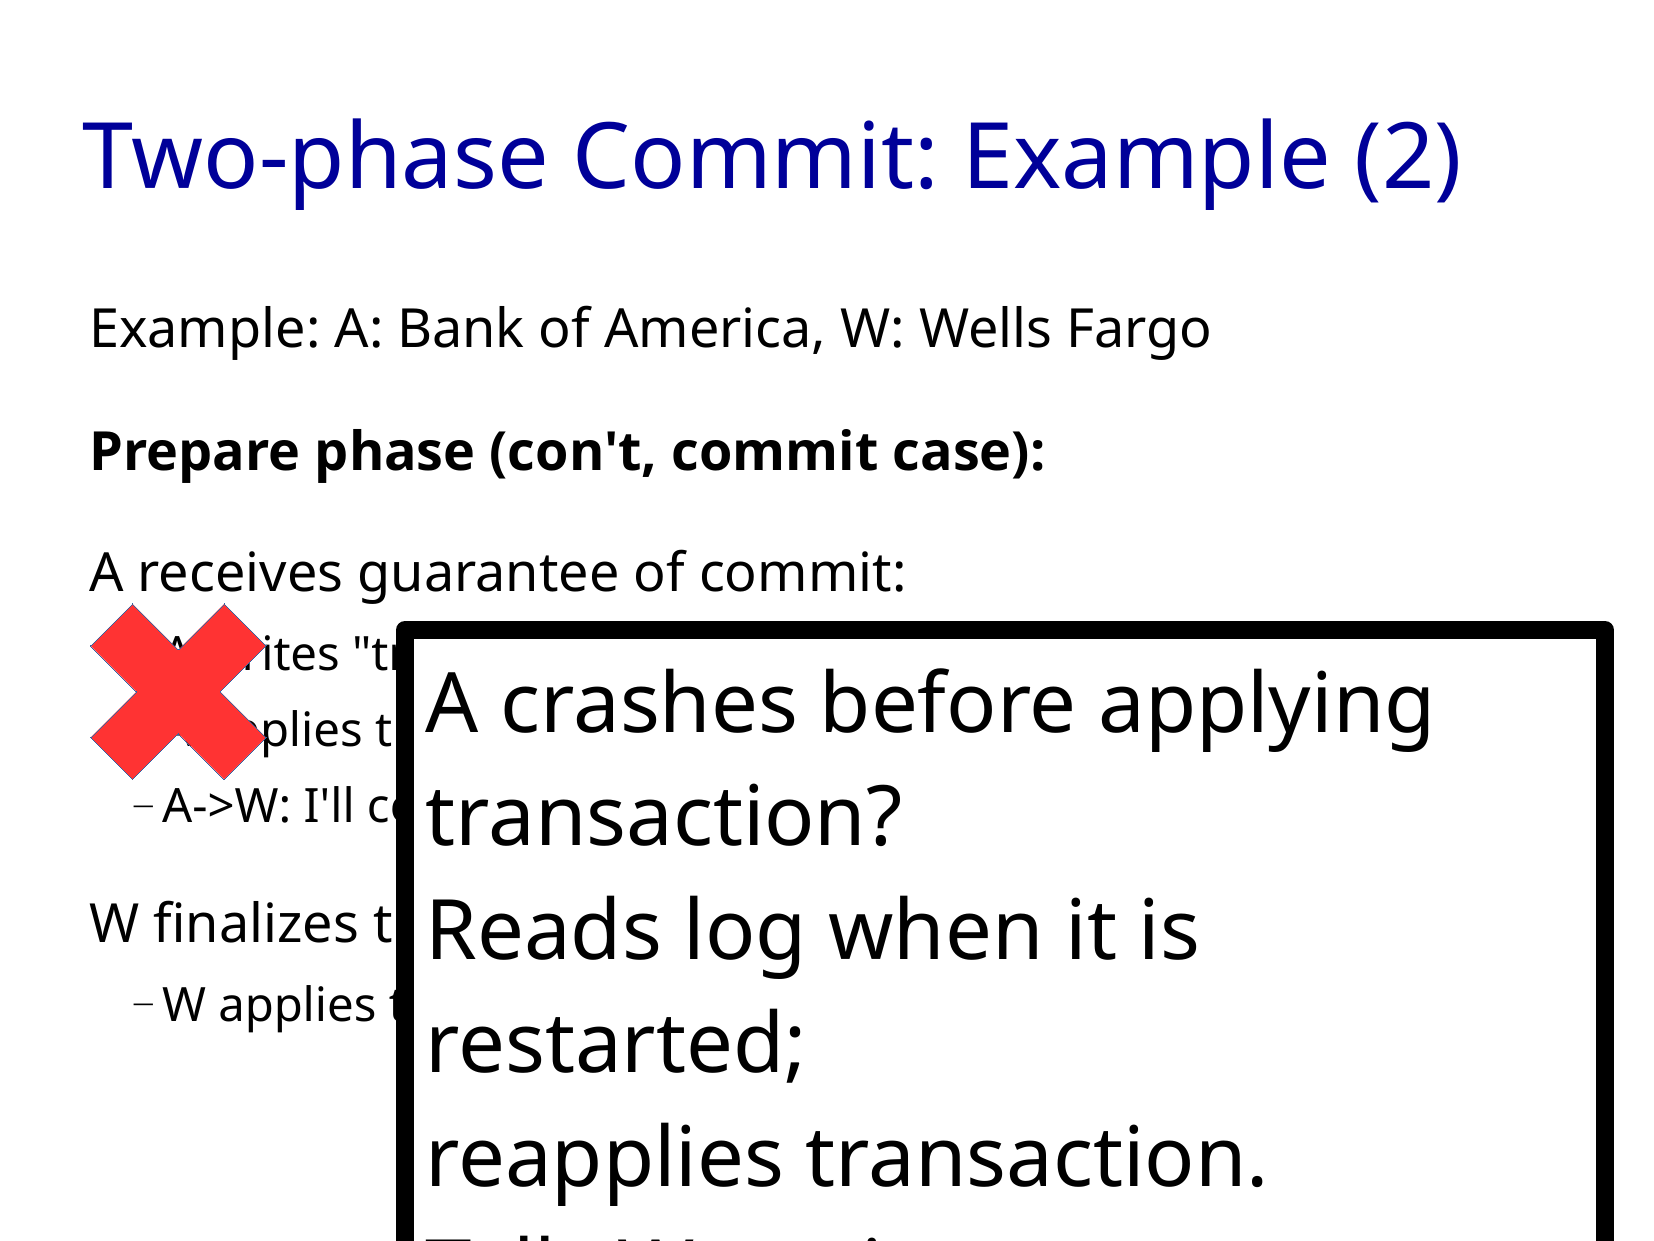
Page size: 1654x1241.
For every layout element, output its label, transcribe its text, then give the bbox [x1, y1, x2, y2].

title Two-phase Commit: Example (2) [82, 49, 1571, 257]
text_box [90, 603, 267, 780]
text_box A crashes before applying transaction? Reads log when it is restarted; reapplies transaction. Tells W again. Called redo logging [405, 630, 1606, 1208]
list Example: A: Bank of America, W: Wells Fargo Prepare phase (con't, commit case): A receives guarantee of commit: A writes "transfer $100 from W; <everyone will commit>" to log A applies transaction A->W: I'll commit, too W finalizes transaction: W applies transaction [60, 290, 1571, 1096]
